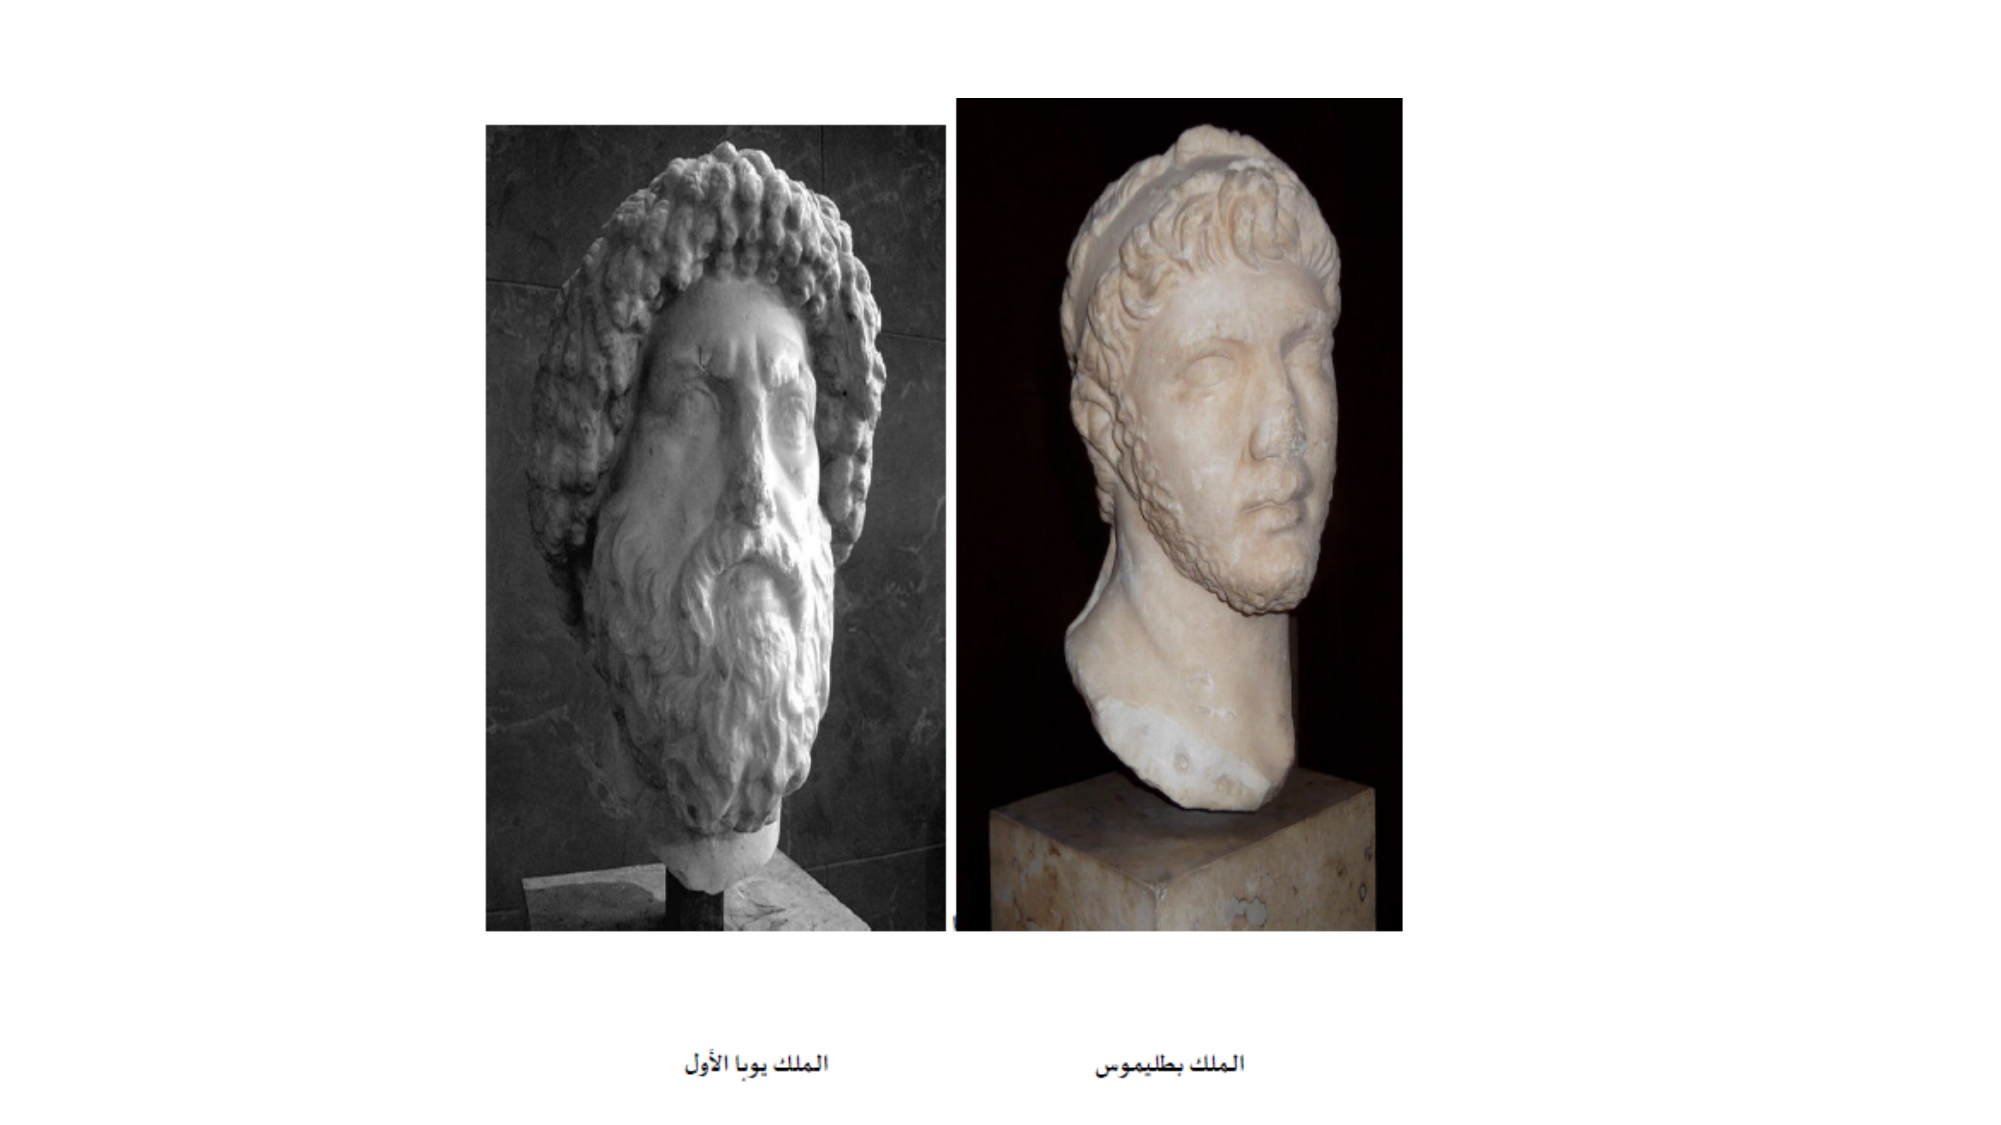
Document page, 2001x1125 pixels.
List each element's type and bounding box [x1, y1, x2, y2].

picture [452, 98, 1466, 1095]
